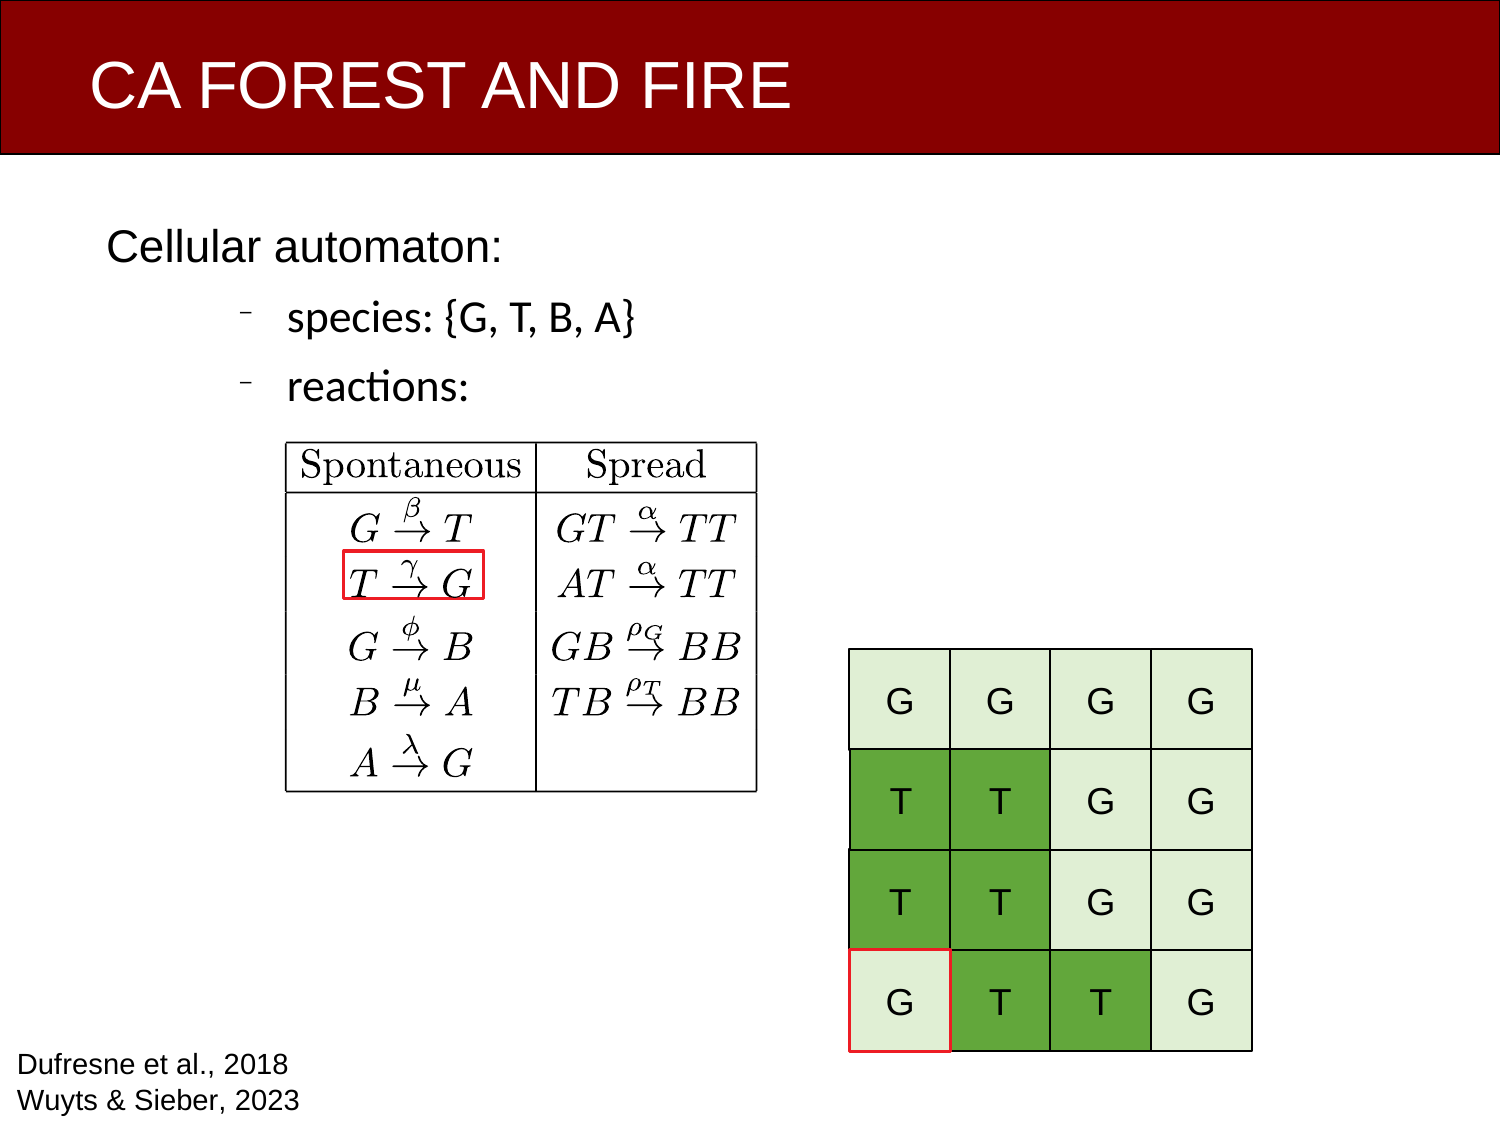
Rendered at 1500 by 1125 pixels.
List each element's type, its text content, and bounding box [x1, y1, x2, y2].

text_box [0, 0, 1500, 154]
text_box T [951, 952, 1050, 1052]
title CA FOREST AND FIRE [74, 3, 1425, 160]
text_box G [849, 952, 951, 1052]
text_box Dufresne et al., 2018 Wuyts & Sieber, 2023 [2, 1038, 442, 1125]
text_box G [1150, 952, 1252, 1052]
list Cellular automaton: species: {G, T, B, A} reactions: [75, 209, 1425, 952]
text_box T [1050, 952, 1150, 1052]
